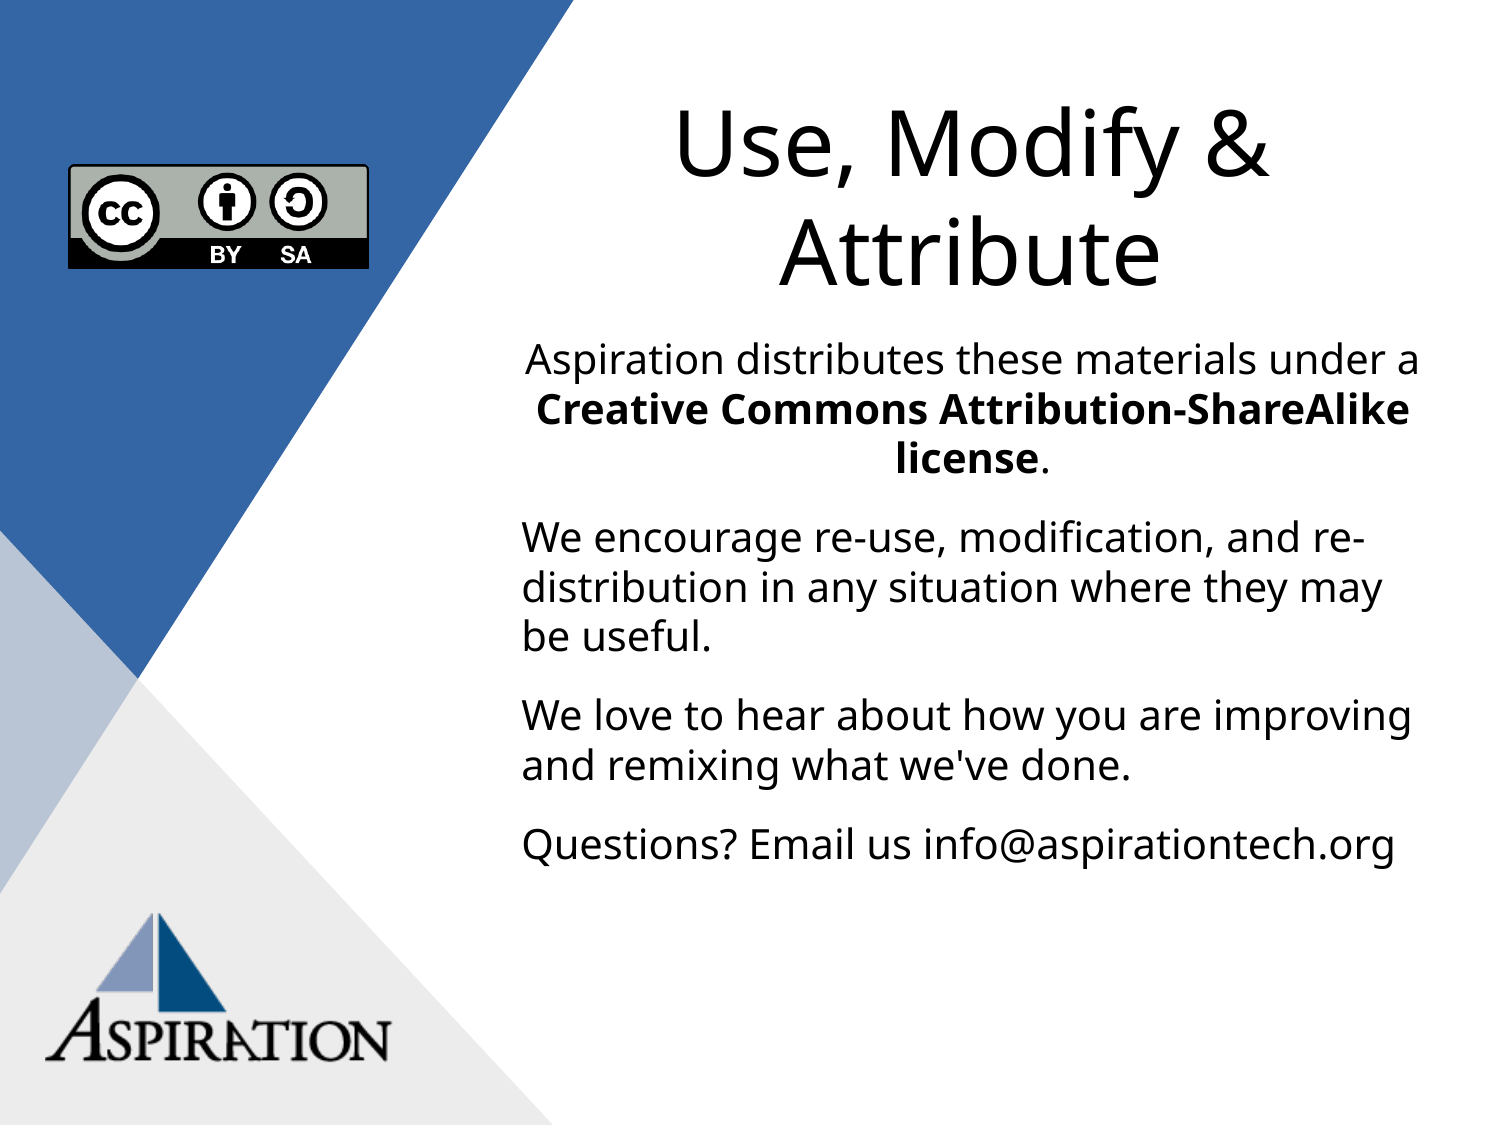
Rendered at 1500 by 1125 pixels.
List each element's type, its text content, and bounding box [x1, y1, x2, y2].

picture [45, 913, 394, 1081]
title Use, Modify & Attribute [476, 103, 1467, 292]
list Aspiration distributes these materials under a Creative Commons Attribution-ShareAlike license. We encourage re-use, modification, and re-distribution in any situation where they may be useful. We love to hear about how you are improving and remixing what we've done. Questions? Email us info@aspirationtech.org [465, 333, 1425, 932]
picture [68, 164, 369, 269]
